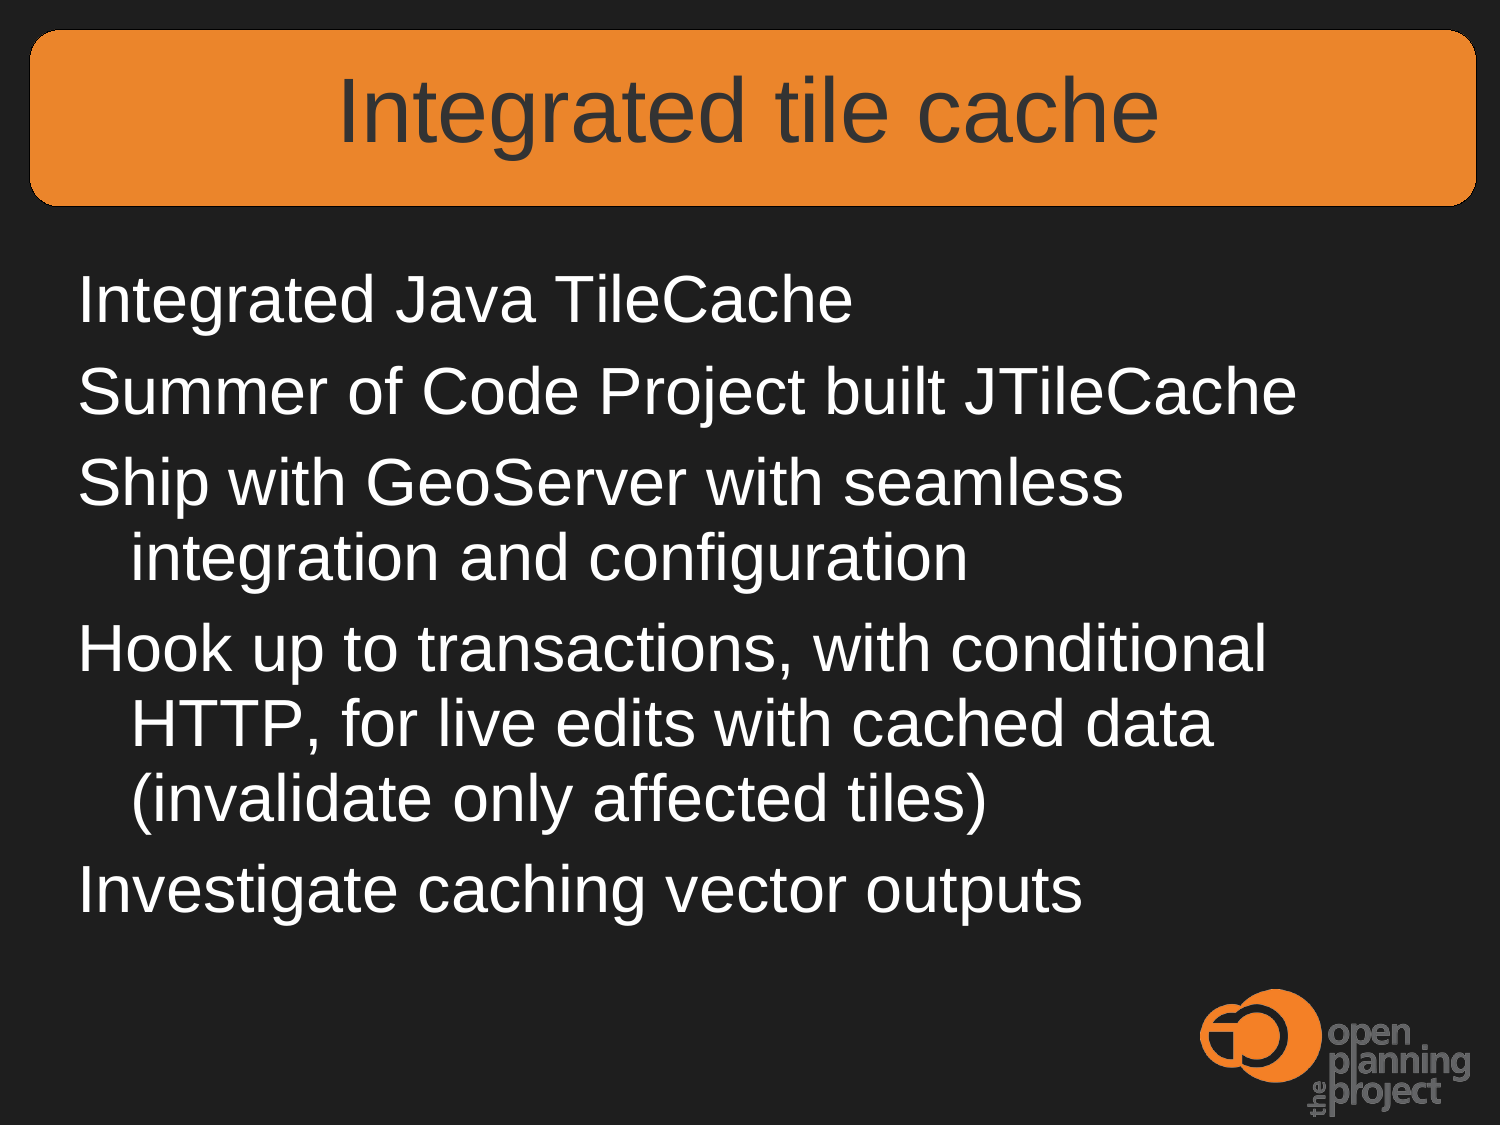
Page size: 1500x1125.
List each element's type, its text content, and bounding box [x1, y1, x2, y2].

title Integrated tile cache [74, 28, 1425, 207]
list Integrated Java TileCache Summer of Code Project built JTileCache Ship with GeoServer with seamless integration and configuration Hook up to transactions, with conditional HTTP, for live edits with cached data (invalidate only affected tiles) Investigate caching vector outputs [74, 262, 1425, 1005]
picture [1200, 989, 1470, 1117]
